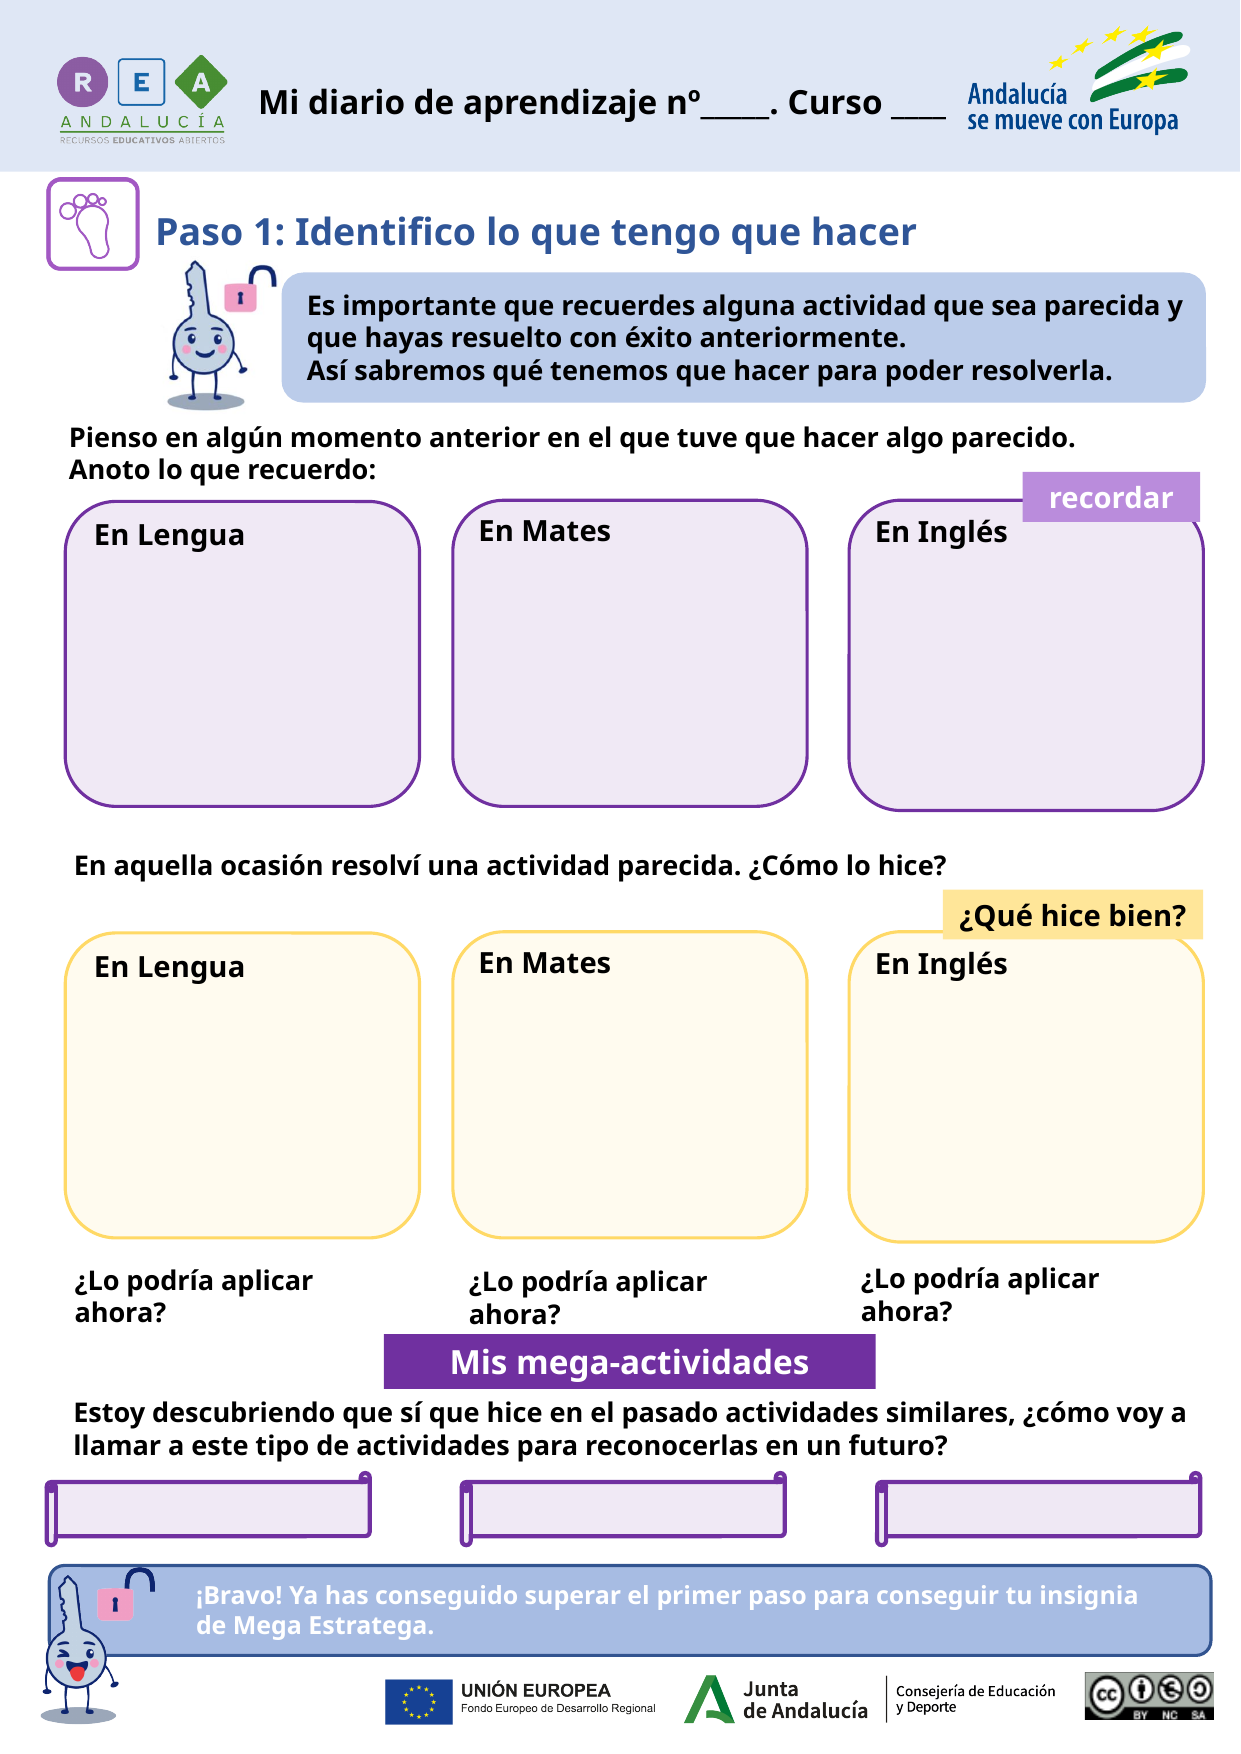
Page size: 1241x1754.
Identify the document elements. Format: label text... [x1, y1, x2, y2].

text_box [452, 500, 808, 807]
text_box En Inglés [860, 506, 1023, 557]
picture [0, 1552, 182, 1734]
text_box En Lengua [79, 509, 261, 560]
text_box [65, 932, 420, 1238]
text_box Es importante que recuerdes alguna actividad que sea parecida y que hayas resuelto con éxito anteriormente. Así sabremos qué tenemos que hacer para poder resolverla. [292, 280, 1206, 393]
text_box [849, 940, 1204, 1243]
picture [46, 177, 140, 271]
text_box ¿Lo podría aplicar ahora? [59, 1255, 418, 1336]
text_box Pienso en algún momento anterior en el que tuve que hacer algo parecido. Anoto lo que recuerdo: [54, 412, 1193, 493]
text_box [877, 1472, 1201, 1546]
text_box [461, 1472, 785, 1546]
text_box En Inglés [860, 937, 1023, 988]
picture [43, 50, 241, 148]
text_box Estoy descubriendo que sí que hice en el pasado actividades similares, ¿cómo voy a llamar a este tipo de actividades para reconocerlas en un futuro? [58, 1388, 1221, 1468]
text_box Mis mega-actividades [383, 1334, 876, 1389]
picture [144, 260, 292, 412]
text_box ¡Bravo! Ya has conseguido superar el primer paso para conseguir tu insignia de Mega Estratega. [182, 1572, 1162, 1629]
text_box recordar [1022, 471, 1201, 522]
text_box En Mates [463, 505, 626, 555]
picture [364, 1650, 1074, 1738]
text_box [65, 501, 420, 807]
text_box [849, 520, 1204, 811]
text_box En Lengua [79, 940, 261, 991]
text_box En Mates [463, 936, 626, 987]
text_box [46, 1472, 370, 1546]
picture [1084, 1672, 1214, 1720]
text_box ¿Lo podría aplicar ahora? [454, 1257, 812, 1334]
picture [961, 23, 1197, 141]
text_box ¿Lo podría aplicar ahora? [846, 1254, 1204, 1335]
text_box [0, 0, 1240, 172]
text_box En aquella ocasión resolví una actividad parecida. ¿Cómo lo hice? [59, 841, 1210, 889]
text_box [878, 931, 942, 937]
text_box [877, 500, 1022, 506]
text_box ¿Qué hice bien? [942, 889, 1204, 940]
text_box Paso 1: Identifico lo que tengo que hacer [140, 200, 933, 260]
text_box [182, 1565, 1211, 1656]
text_box [281, 272, 1203, 403]
text_box [452, 931, 808, 1238]
text_box Mi diario de aprendizaje nº_____. Curso ____ [243, 73, 961, 129]
